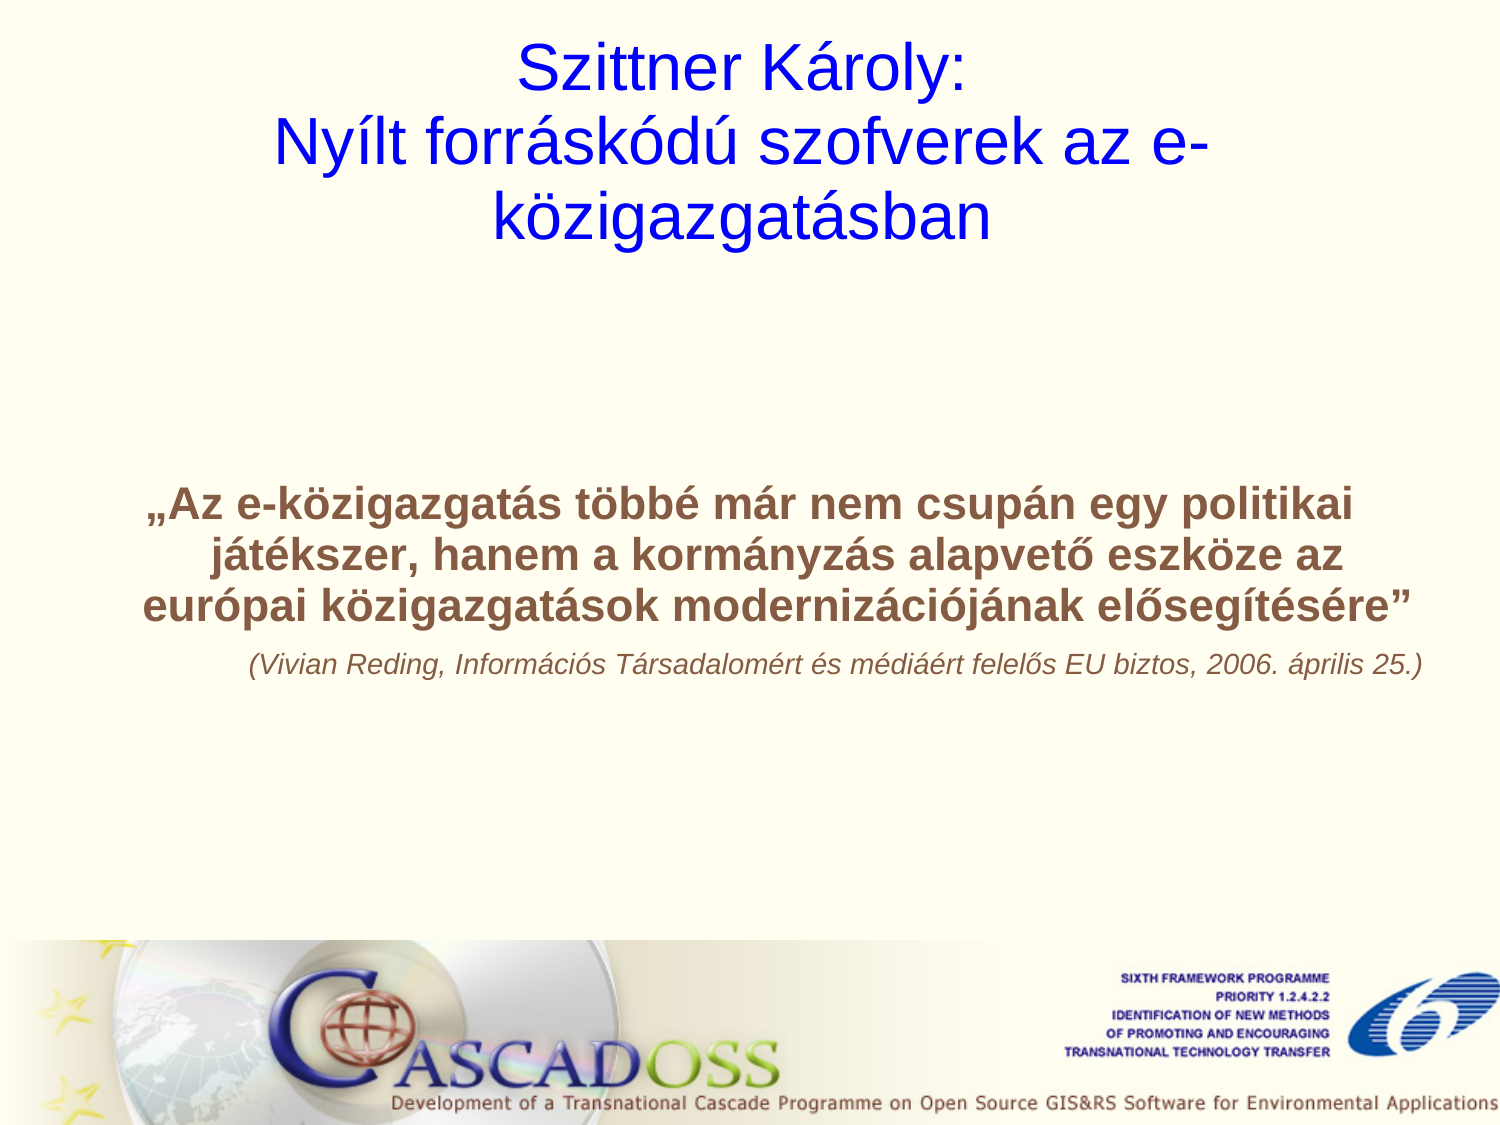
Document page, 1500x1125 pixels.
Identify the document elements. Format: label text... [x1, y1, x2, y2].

title Szittner Károly: Nyílt forráskódú szofverek az e-közigazgatásban [67, 29, 1418, 254]
picture [0, 940, 1500, 1125]
subtitle „Az e-közigazgatás többé már nem csupán egy politikai játékszer, hanem a kormányzás alapvető eszköze az európai közigazgatások modernizációjának elősegítésére” (Vivian Reding, Információs Társadalomért és médiáért felelős EU biztos, 2006. április 25.) [75, 215, 1425, 944]
